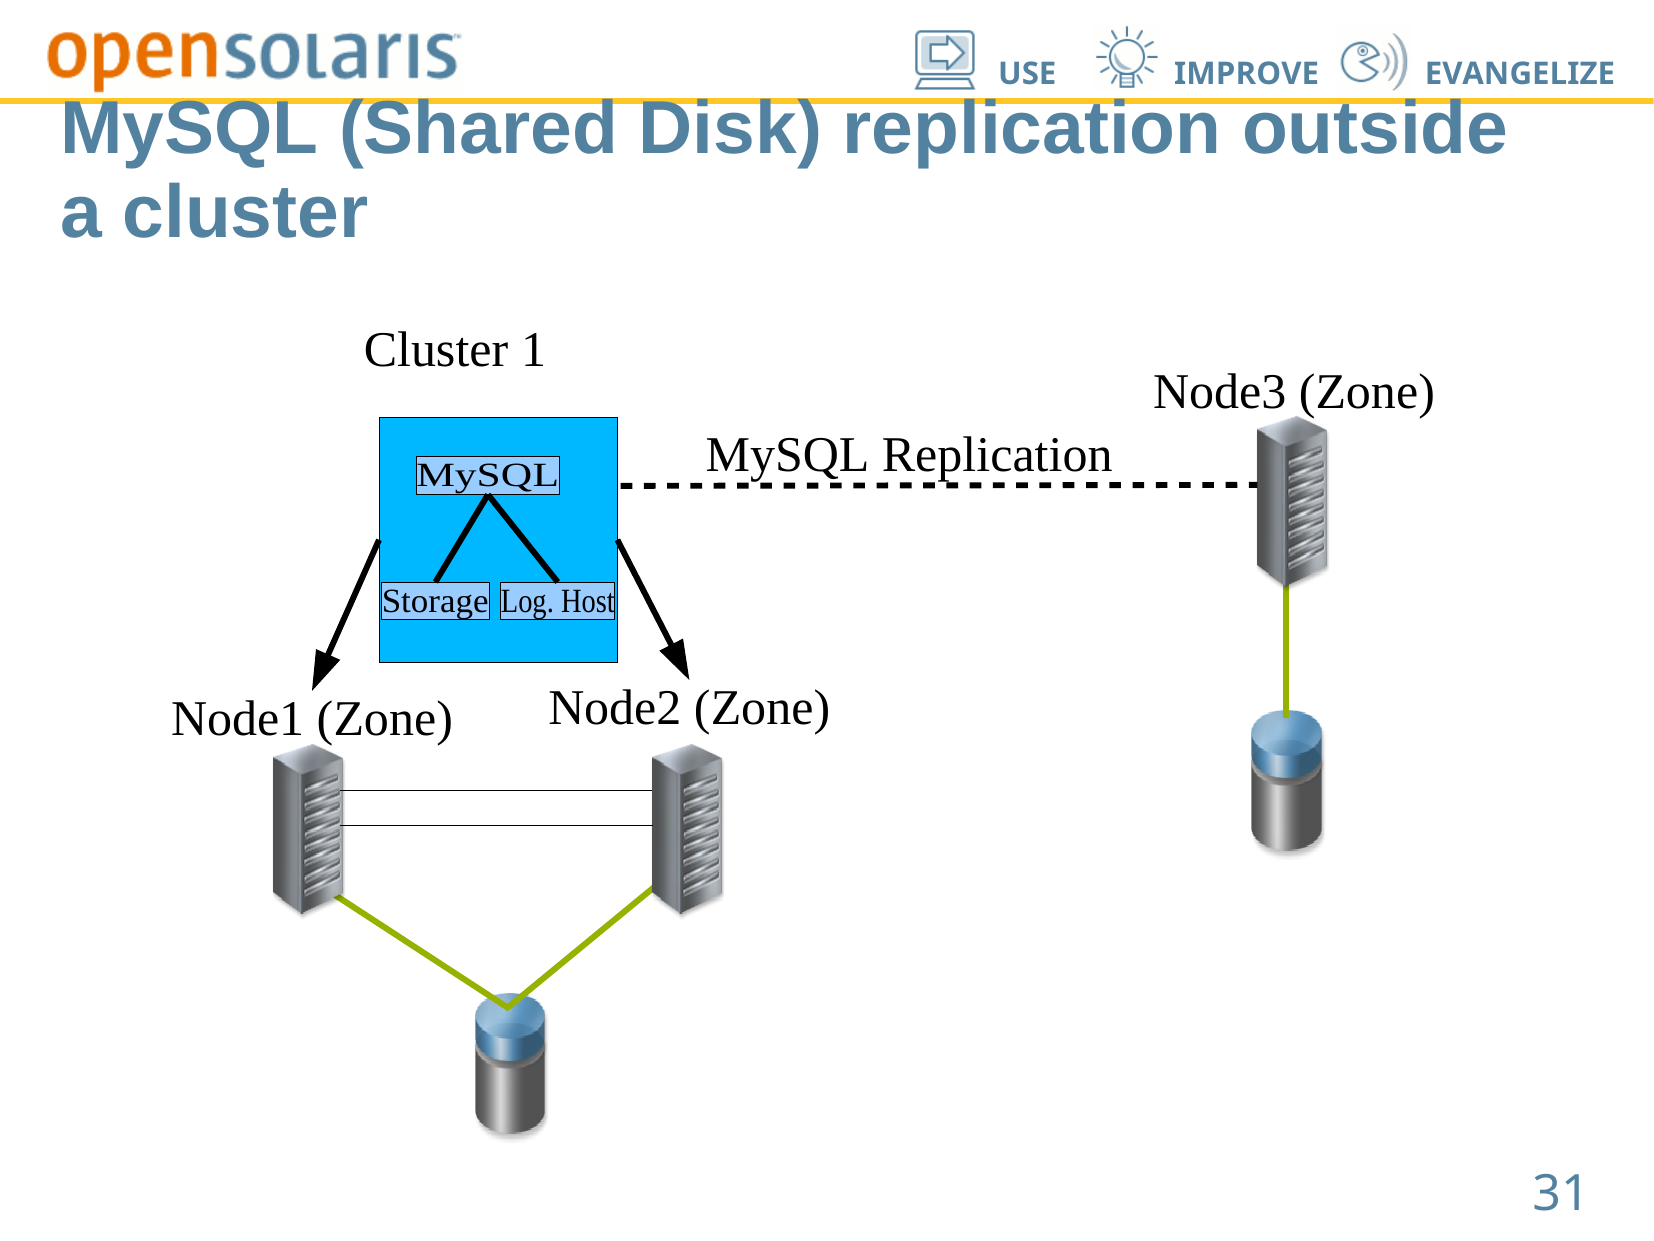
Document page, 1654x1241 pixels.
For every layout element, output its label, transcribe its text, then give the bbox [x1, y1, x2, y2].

picture [474, 992, 550, 1146]
text_box MySQL [416, 456, 560, 495]
picture [651, 742, 726, 922]
title MySQL (Shared Disk) replication outside a cluster [60, 85, 1534, 254]
text_box MySQL Replication [705, 426, 1112, 483]
picture [1256, 419, 1331, 595]
picture [1336, 24, 1412, 85]
text_box Storage [381, 582, 490, 620]
text_box Node2 (Zone) [548, 680, 831, 736]
text_box Cluster 1 [363, 321, 702, 377]
picture [1250, 709, 1327, 863]
picture [491, 992, 520, 1003]
picture [907, 22, 983, 85]
text_box Node3 (Zone) [1153, 363, 1436, 419]
text_box Log. Host [500, 582, 615, 620]
picture [46, 31, 462, 94]
text_box [379, 417, 618, 663]
picture [272, 747, 347, 922]
picture [1093, 23, 1161, 85]
text_box Node1 (Zone) [170, 690, 454, 747]
